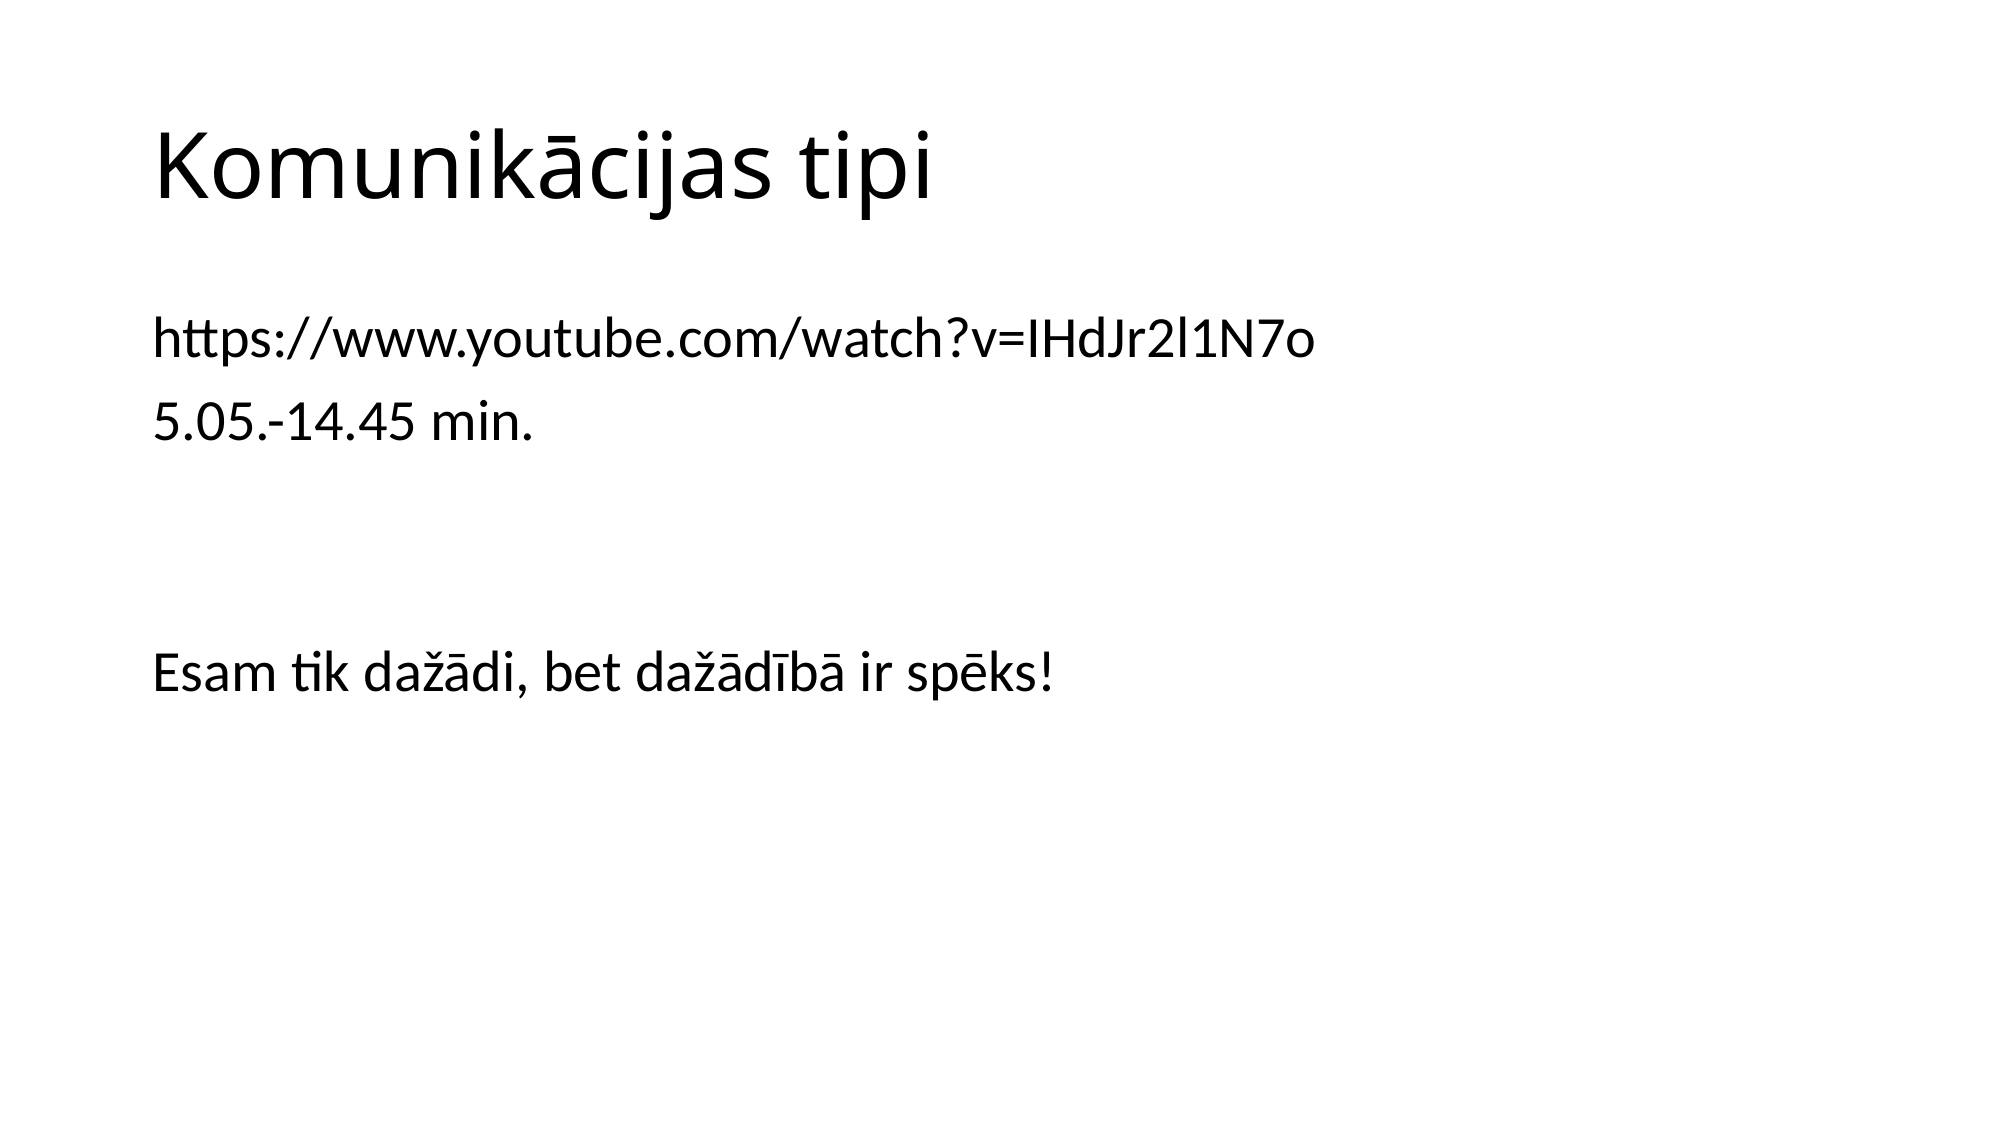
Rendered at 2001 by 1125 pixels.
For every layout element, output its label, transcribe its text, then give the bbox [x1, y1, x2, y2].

list https://www.youtube.com/watch?v=IHdJr2l1N7o 5.05.-14.45 min. Esam tik dažādi, bet dažādībā ir spēks! [137, 299, 1863, 1014]
title Komunikācijas tipi [137, 59, 1863, 278]
